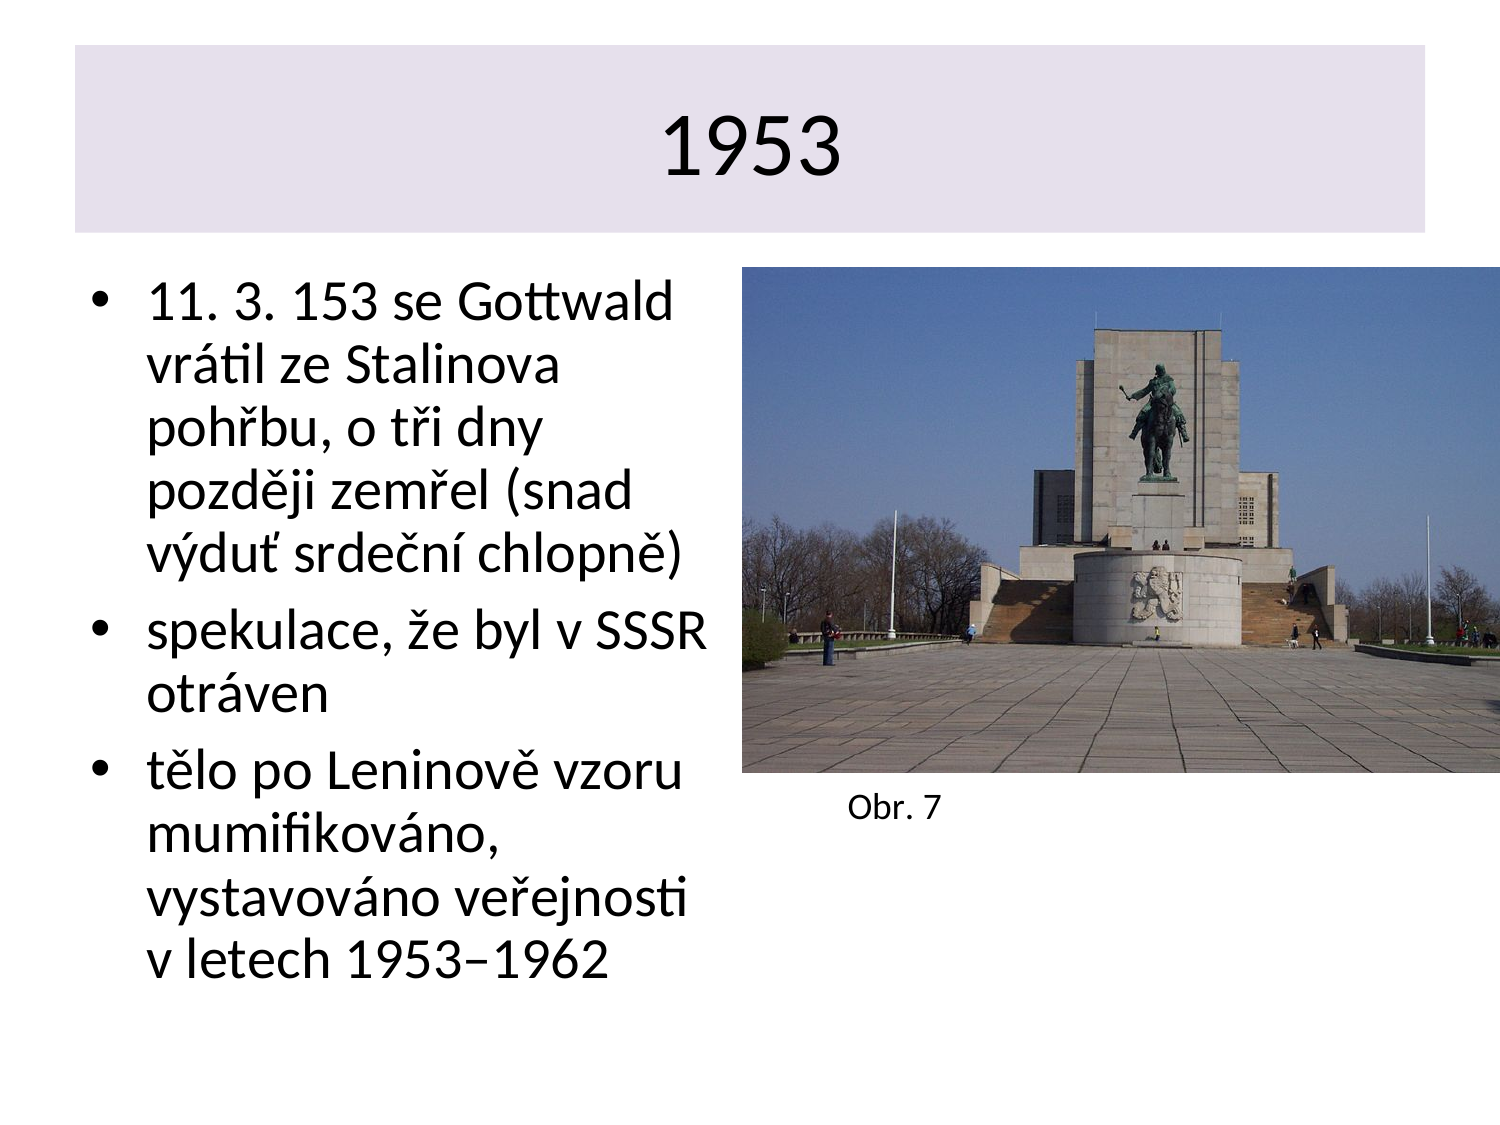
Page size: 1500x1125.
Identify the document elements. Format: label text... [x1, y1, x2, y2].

text_box [742, 267, 1500, 773]
list 11. 3. 153 se Gottwald vrátil ze Stalinova pohřbu, o tři dny později zemřel (snad výduť srdeční chlopně) spekulace, že byl v SSSR otráven tělo po Leninově vzoru mumifikováno, vystavováno veřejnosti v letech 1953–1962 [75, 262, 738, 1006]
text_box Obr. 7 [832, 774, 967, 836]
title 1953 [75, 45, 1426, 233]
